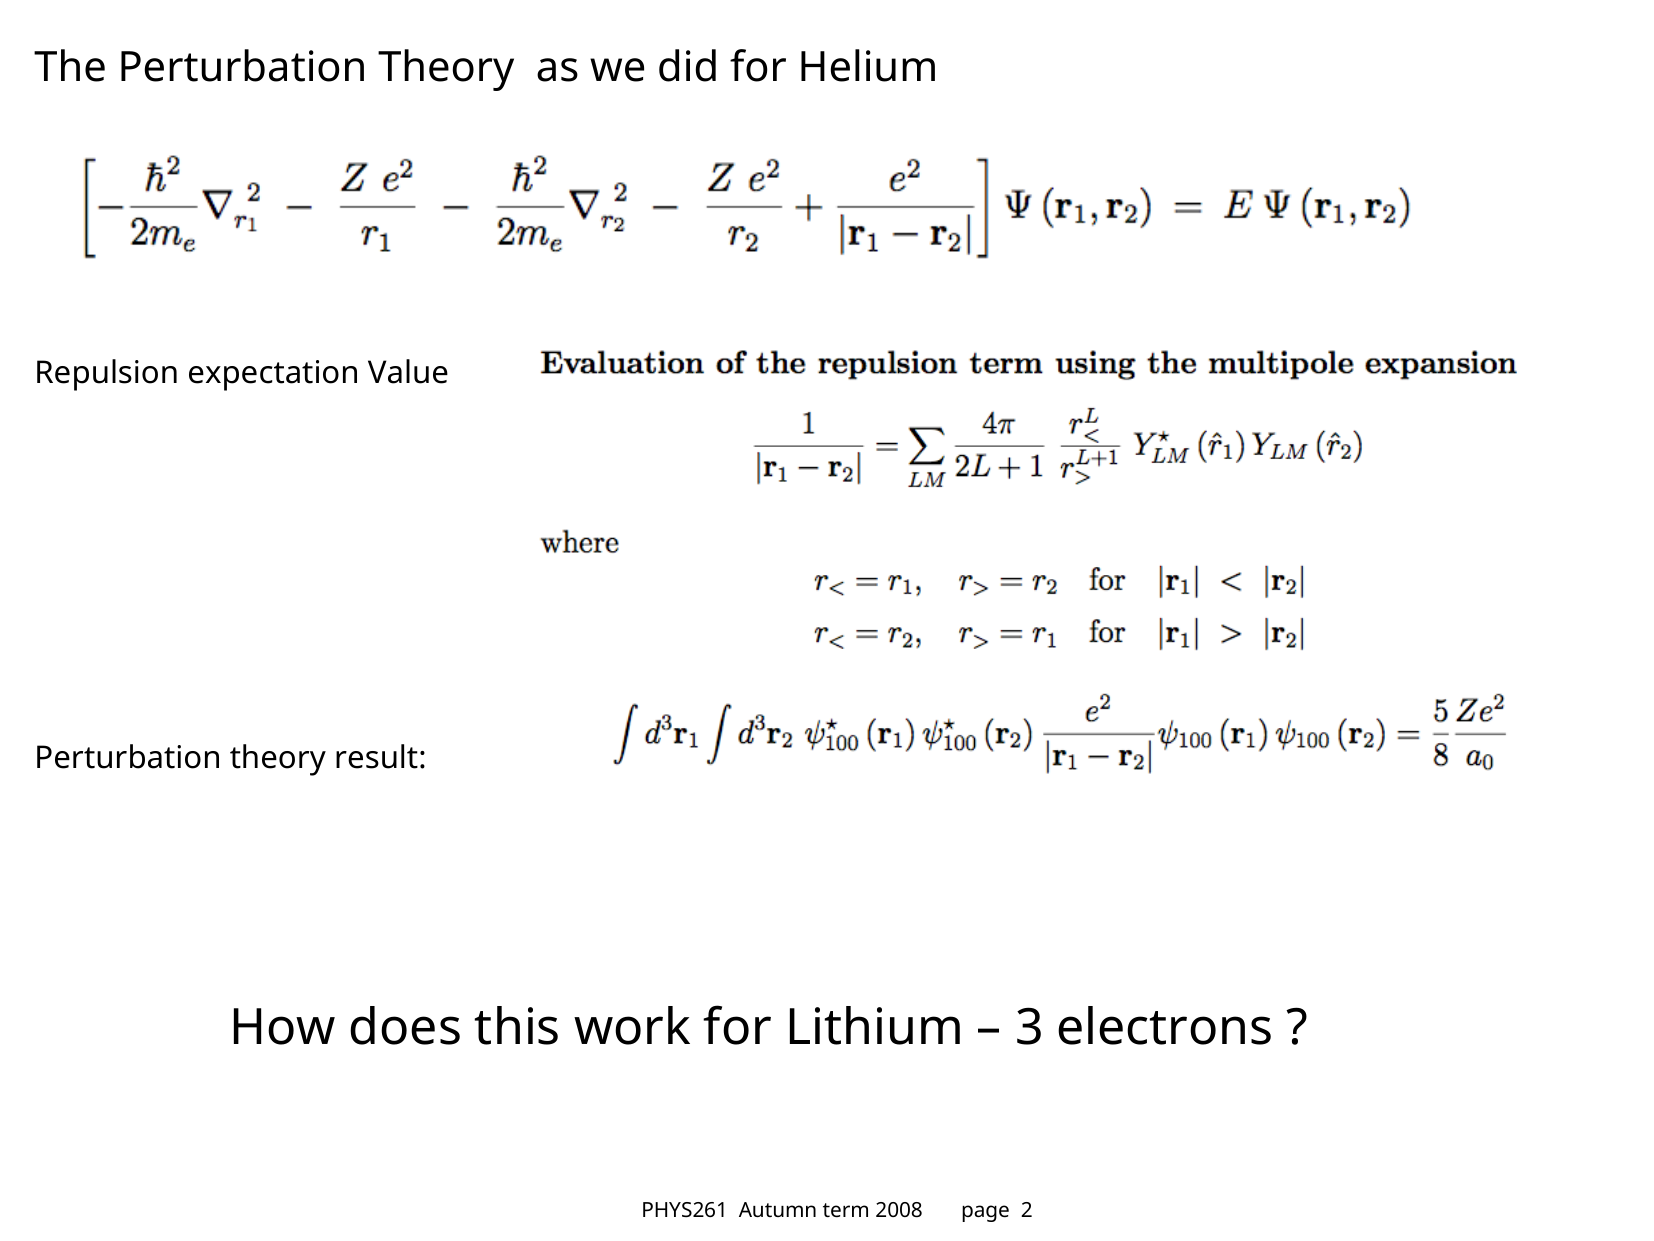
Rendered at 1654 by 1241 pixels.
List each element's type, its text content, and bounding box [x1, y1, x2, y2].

picture [54, 104, 1439, 330]
picture [517, 336, 1536, 797]
text_box The Perturbation Theory as we did for Helium Repulsion expectation Value Perturbation theory result: How does this work for Lithium – 3 electrons ? [19, 28, 1614, 1130]
